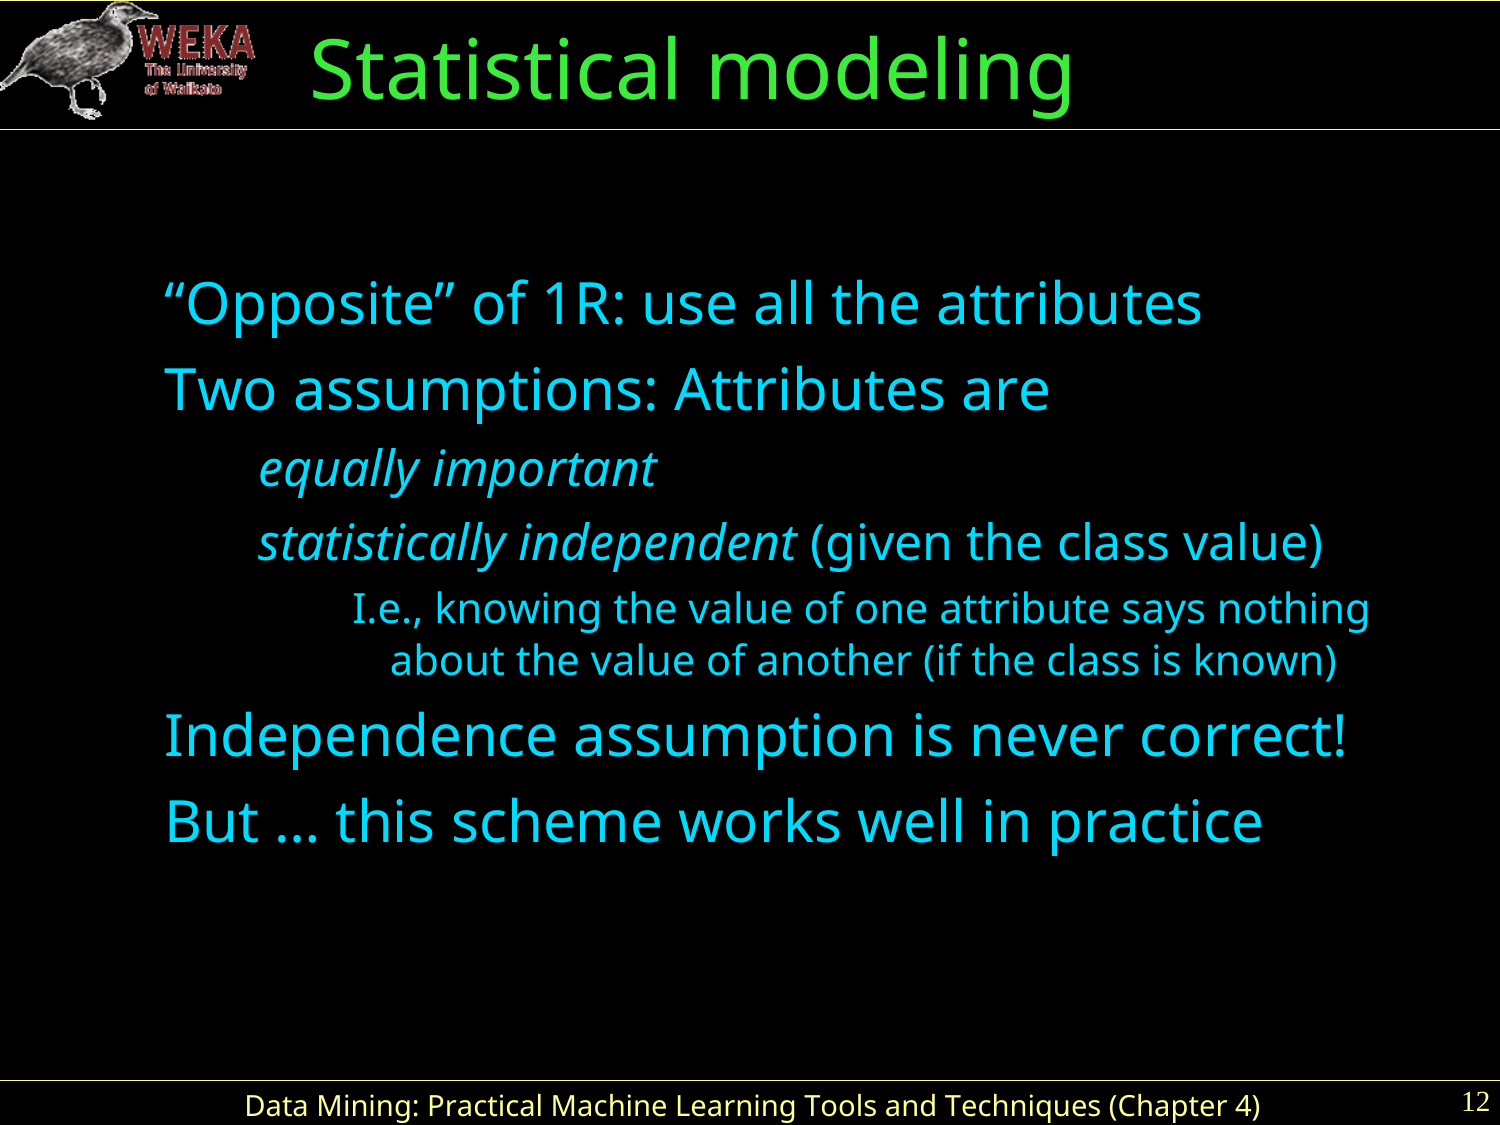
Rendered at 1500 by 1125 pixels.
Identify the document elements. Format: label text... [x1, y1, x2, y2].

picture [0, 1, 266, 129]
text_box “Opposite” of 1R: use all the attributes Two assumptions: Attributes are equally important statistically independent (given the class value) I.e., knowing the value of one attribute says nothing about the value of another (if the class is known) Independence assumption is never correct! But … this scheme works well in practice [150, 260, 1426, 936]
title Statistical modeling [295, 0, 1500, 148]
